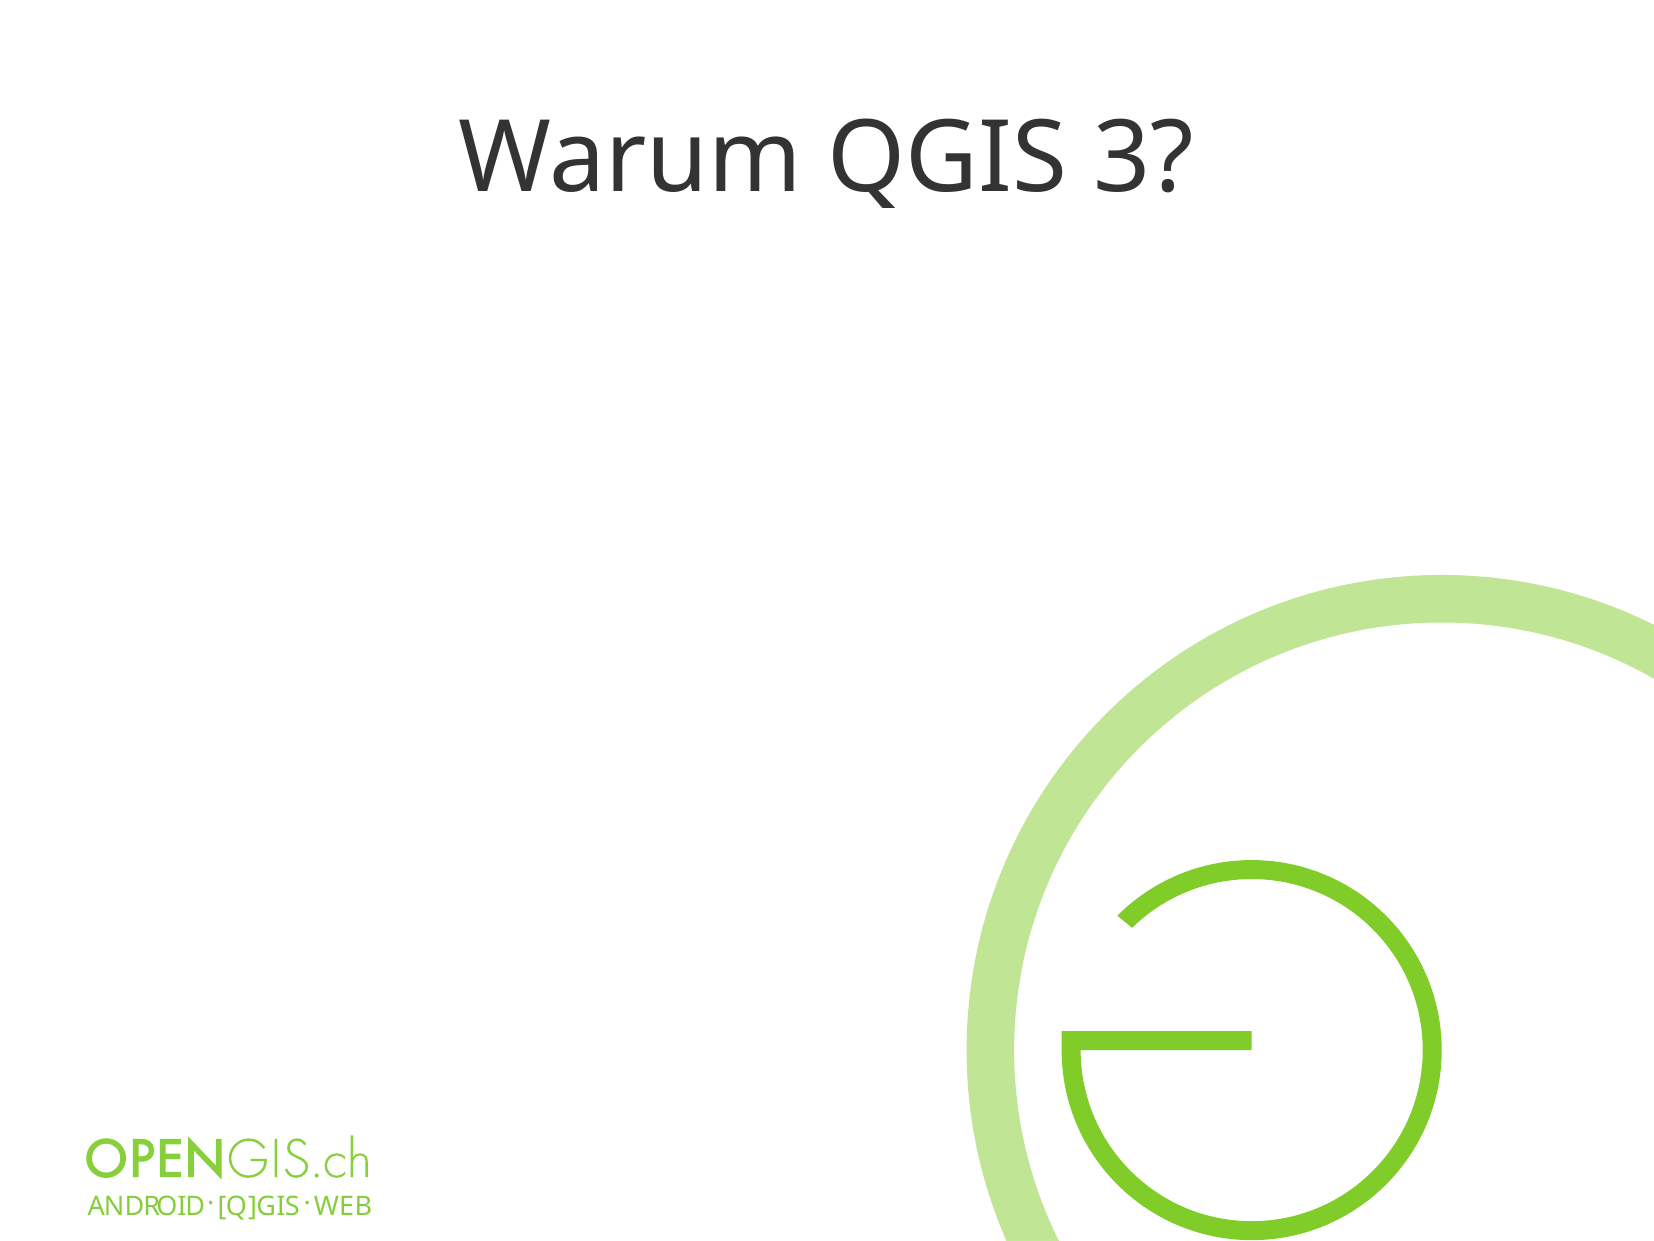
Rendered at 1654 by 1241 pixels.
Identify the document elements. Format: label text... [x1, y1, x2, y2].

title Warum QGIS 3? [82, 49, 1571, 257]
